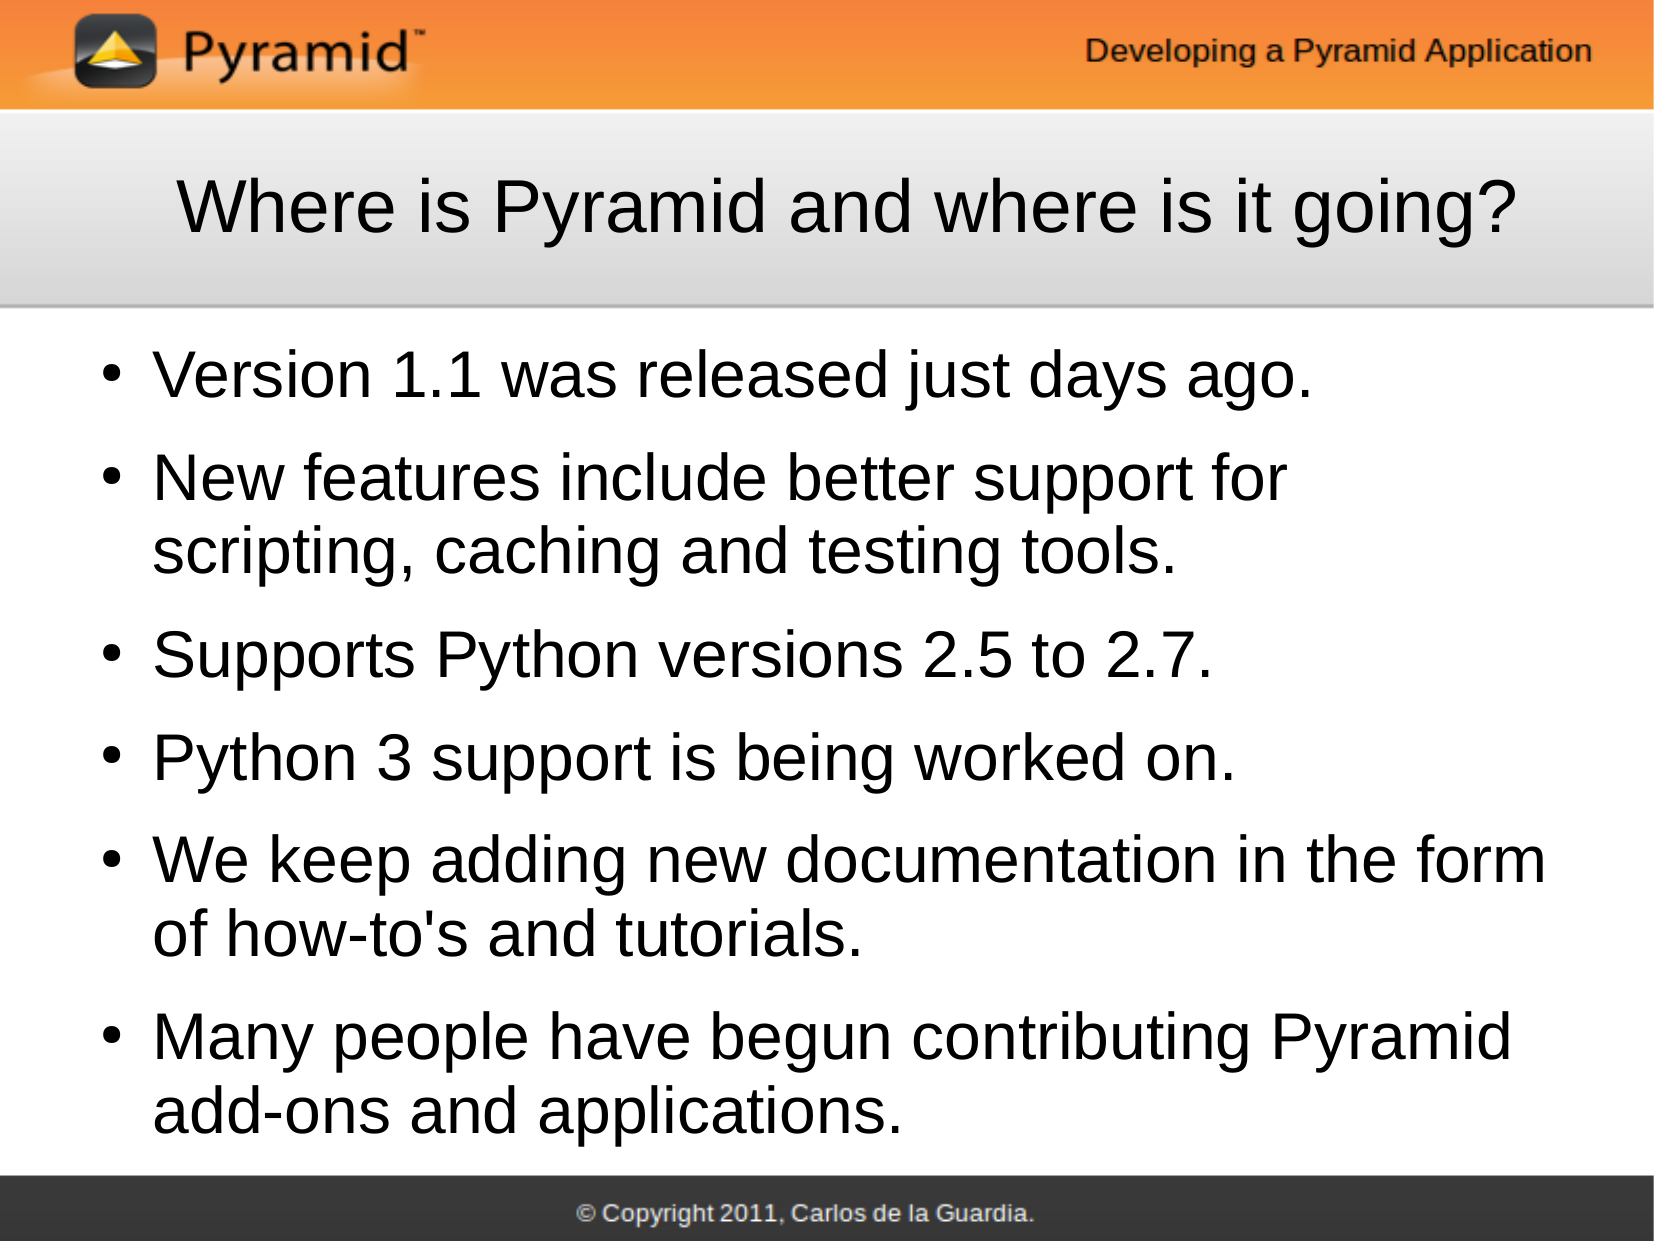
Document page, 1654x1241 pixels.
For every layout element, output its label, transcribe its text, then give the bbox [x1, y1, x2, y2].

title Where is Pyramid and where is it going? [82, 119, 1613, 293]
picture [0, 0, 1654, 1241]
list Version 1.1 was released just days ago. New features include better support for scripting, caching and testing tools. Supports Python versions 2.5 to 2.7. Python 3 support is being worked on. We keep adding new documentation in the form of how-to's and tutorials. Many people have begun contributing Pyramid add-ons and applications. [82, 337, 1571, 1157]
